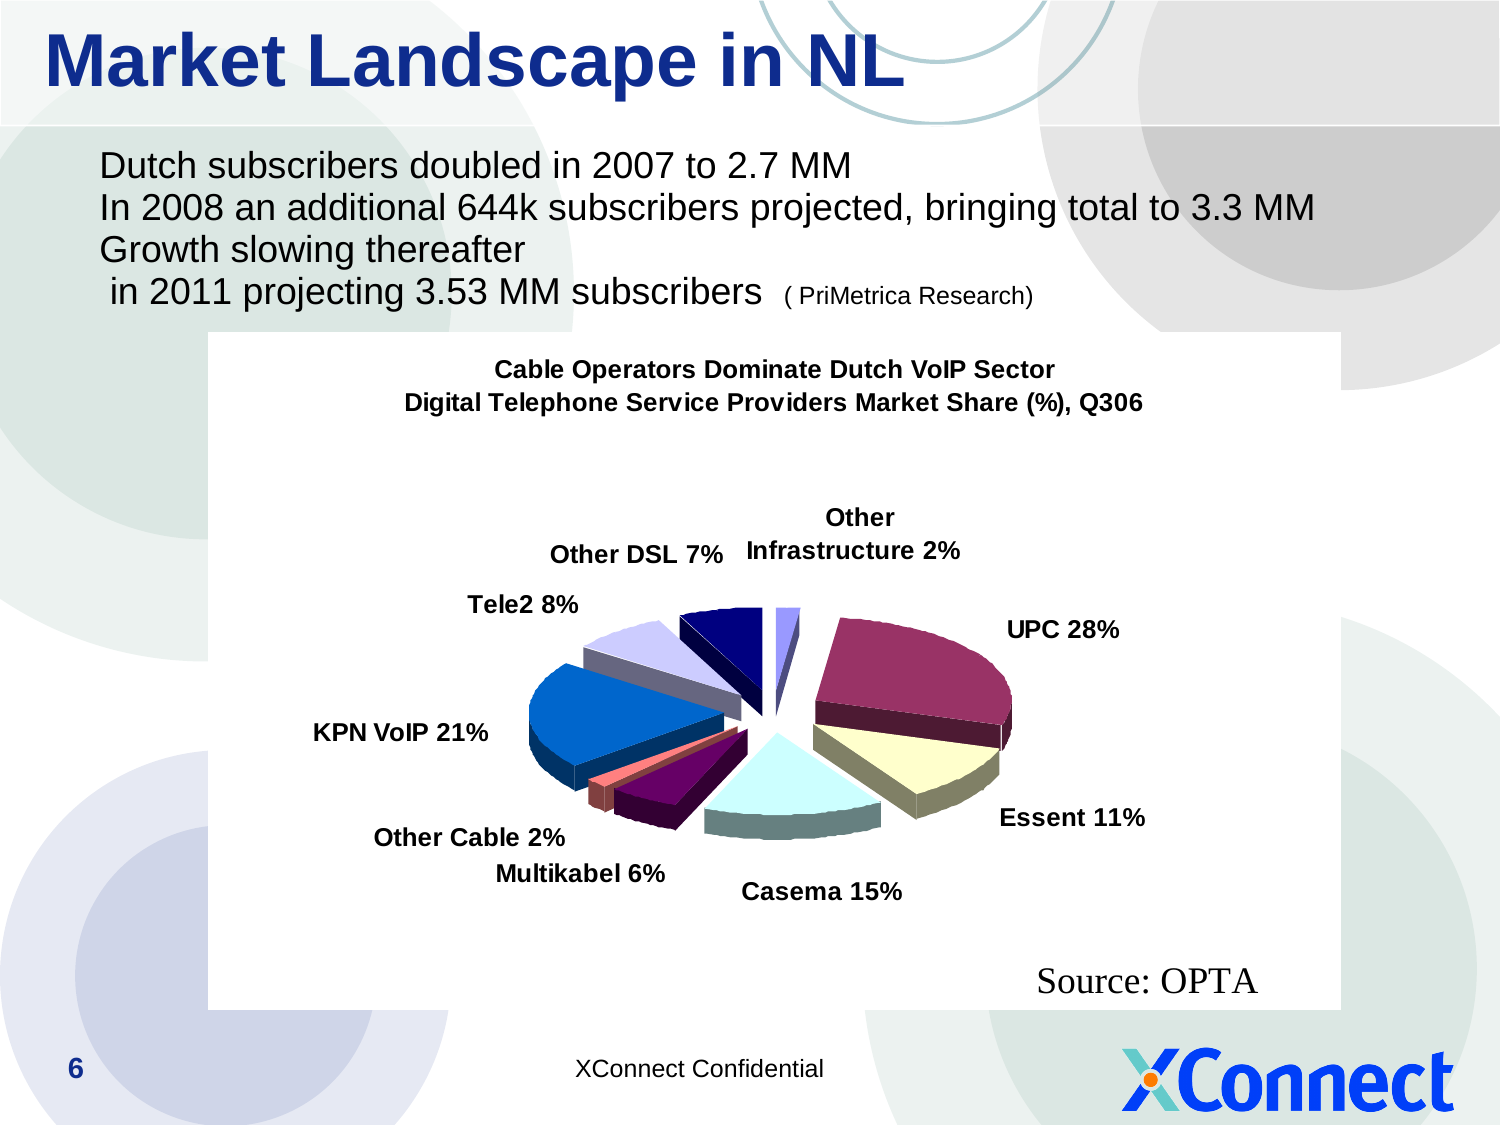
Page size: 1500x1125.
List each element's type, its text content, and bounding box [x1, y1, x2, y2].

text_box Dutch subscribers doubled in 2007 to 2.7 MM In 2008 an additional 644k subscribers projected, bringing total to 3.3 MM Growth slowing thereafter in 2011 projecting 3.53 MM subscribers ( PriMetrica Research) [84, 136, 1342, 321]
text_box Source: OPTA [1021, 952, 1274, 1010]
title Market Landscape in NL [29, 7, 1483, 114]
text_box [201, 326, 1348, 1016]
picture [1116, 1042, 1459, 1118]
